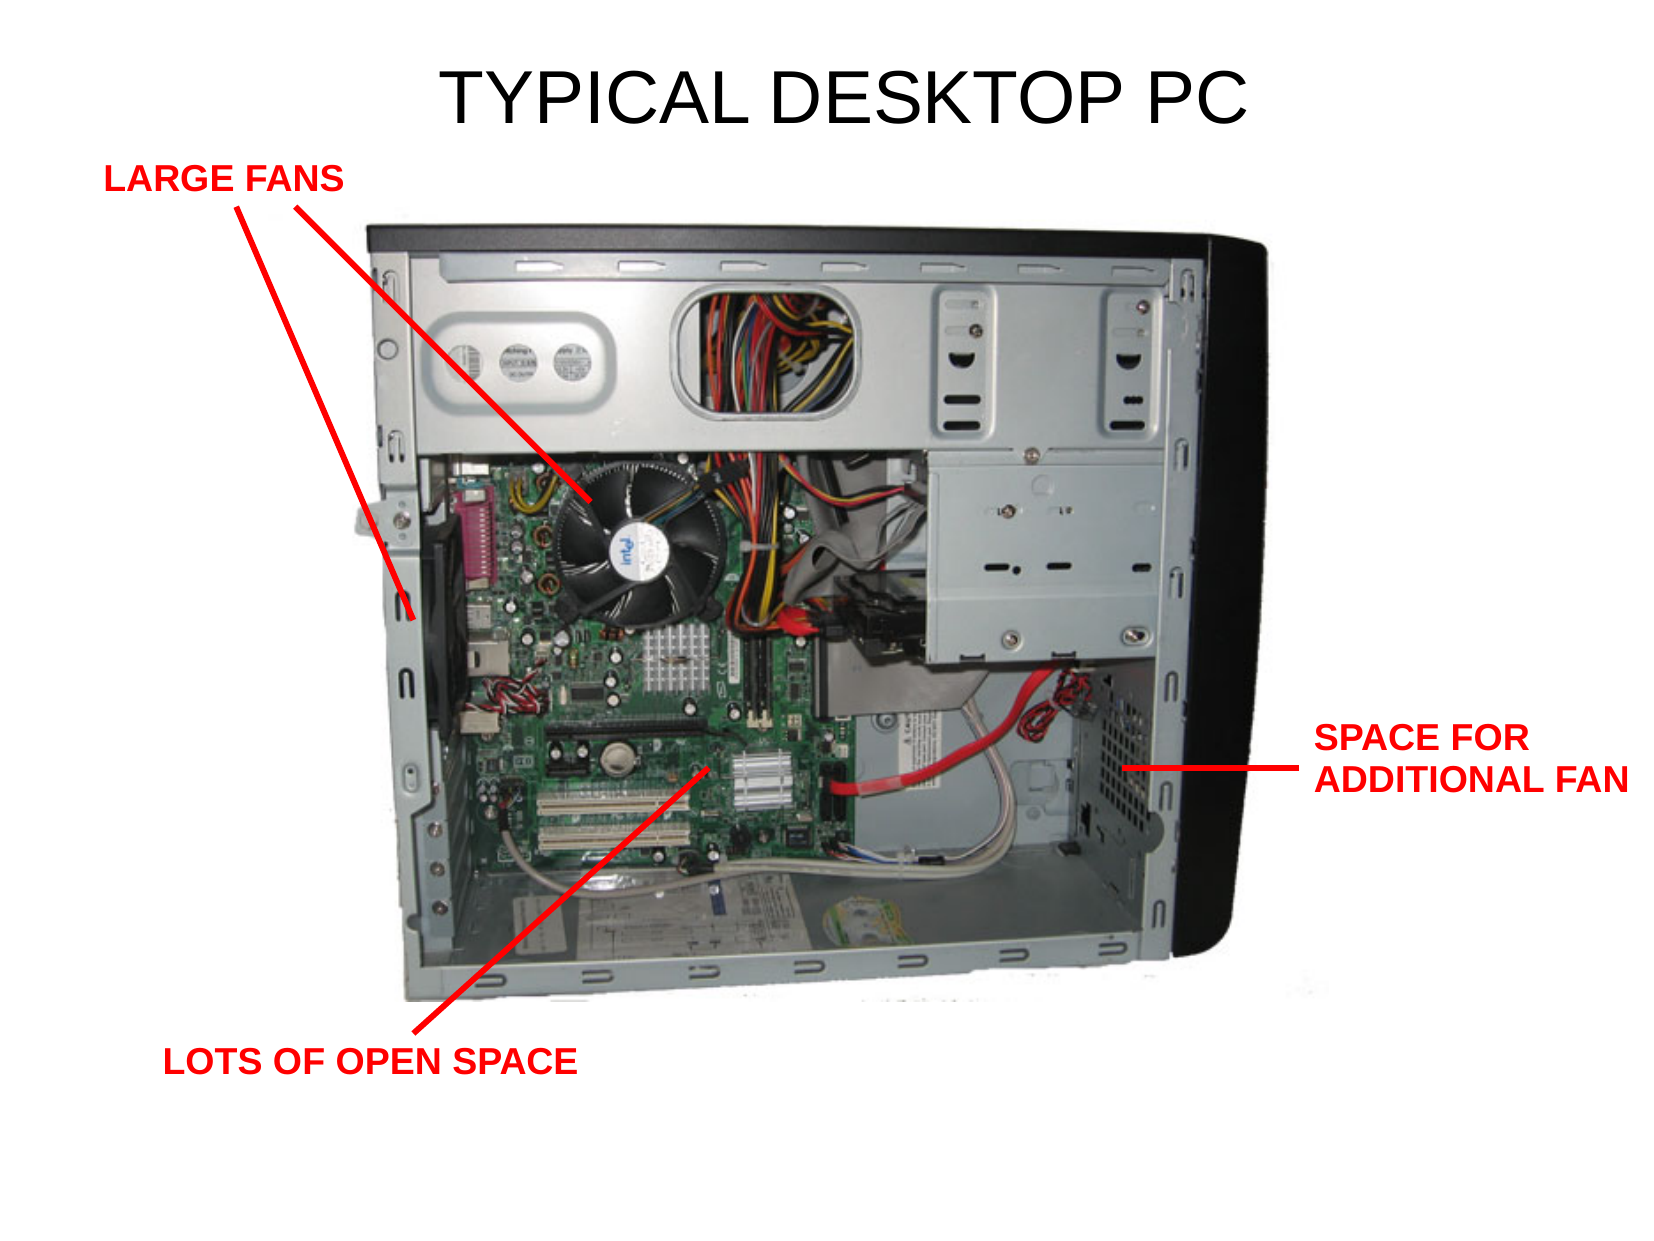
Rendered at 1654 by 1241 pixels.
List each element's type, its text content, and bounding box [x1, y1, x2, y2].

picture [268, 206, 1329, 1002]
text_box SPACE FOR ADDITIONAL FAN [1299, 708, 1654, 808]
text_box LARGE FANS [88, 149, 739, 207]
text_box TYPICAL DESKTOP PC [424, 48, 1369, 148]
text_box LOTS OF OPEN SPACE [147, 1033, 945, 1091]
